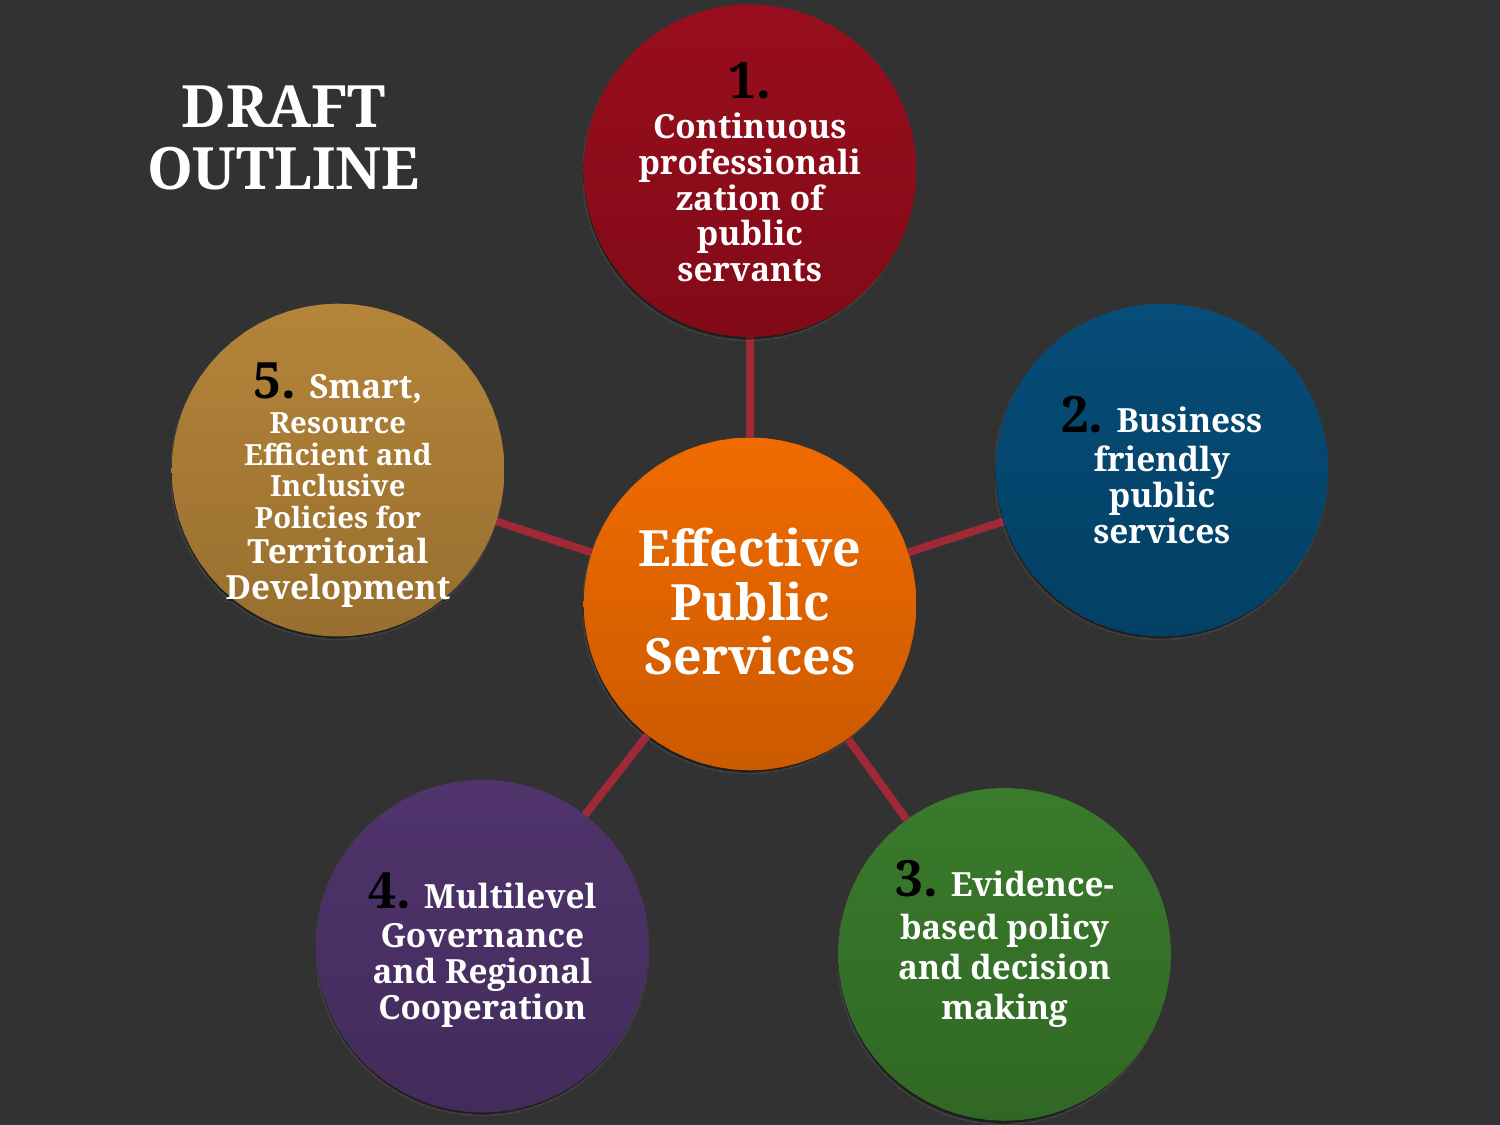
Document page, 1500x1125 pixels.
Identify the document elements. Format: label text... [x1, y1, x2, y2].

text_box 3. Evidence-based policy and decision making [838, 787, 1172, 1121]
text_box 2. Business friendly public services [995, 303, 1329, 637]
text_box 4. Multilevel Governance and Regional Cooperation [316, 779, 649, 1113]
text_box 5. Smart, Resource Efficient and Inclusive Policies for Territorial Development [171, 303, 505, 637]
title DRAFT OUTLINE [41, 30, 526, 249]
text_box 1. Continuous professionalization of public servants [583, 4, 917, 338]
text_box Effective Public Services [583, 437, 917, 771]
